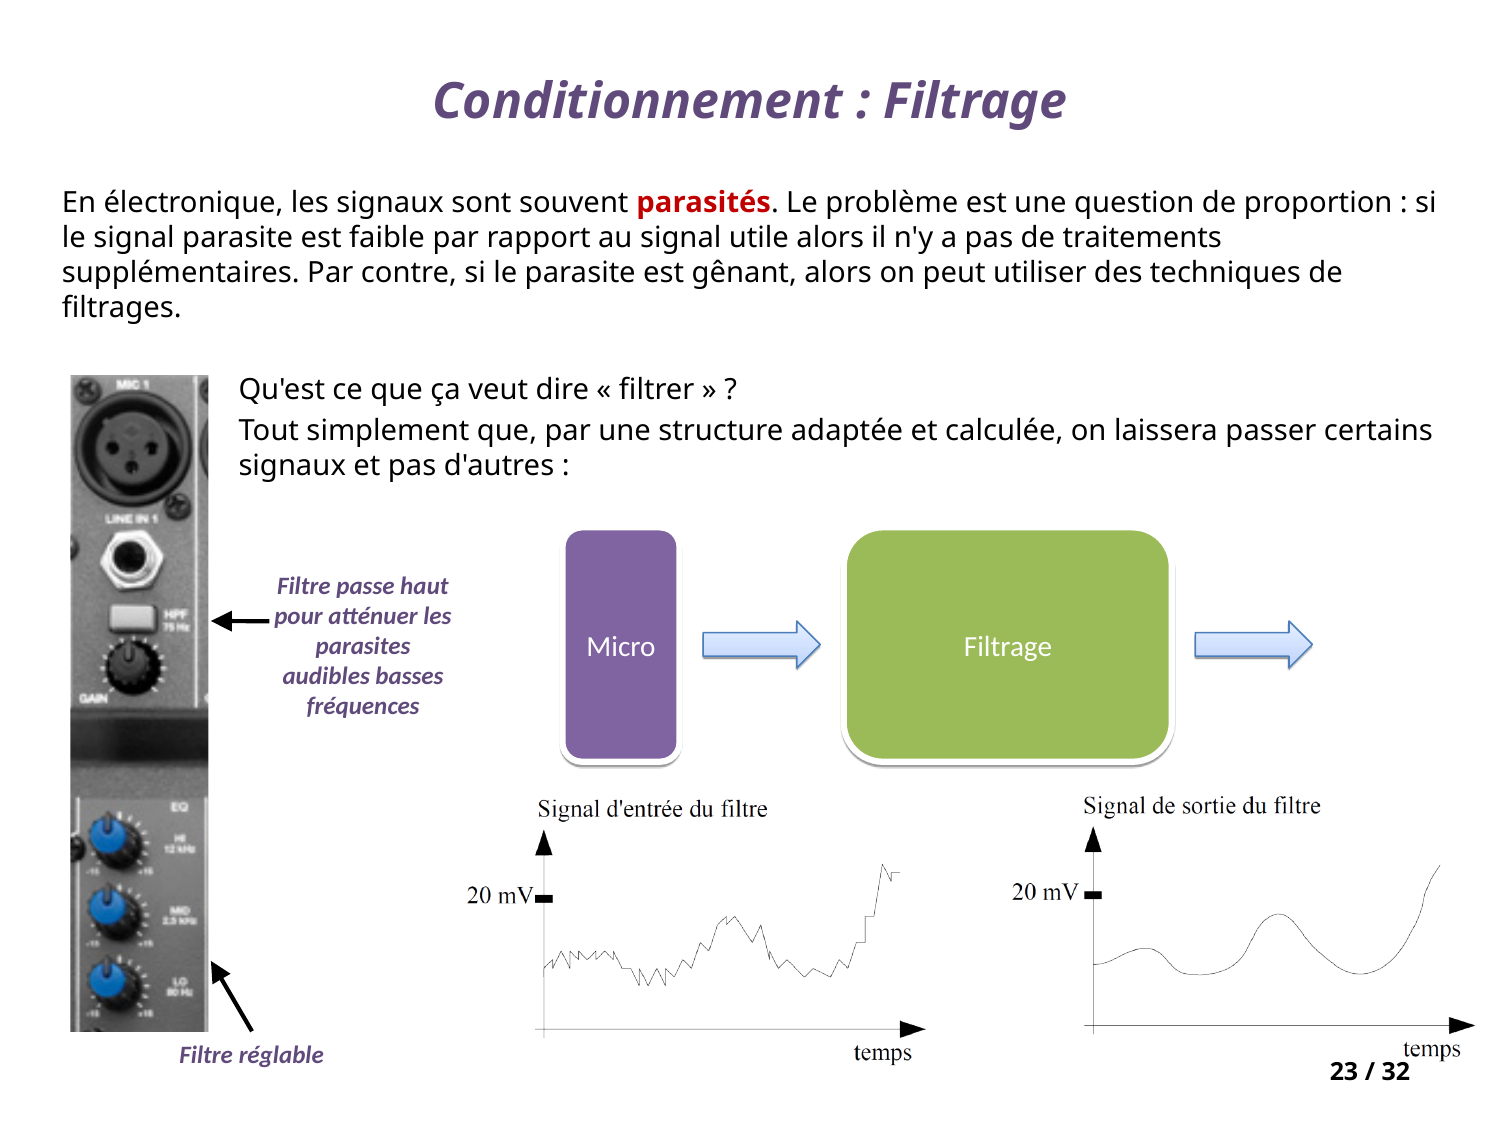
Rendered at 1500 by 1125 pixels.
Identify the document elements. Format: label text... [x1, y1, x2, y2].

picture [456, 769, 938, 1074]
slide_number <numéro> / 32 [1074, 1069, 1425, 1103]
text_box [1195, 621, 1313, 668]
title Conditionnement : Filtrage [75, 45, 1425, 153]
text_box Filtrage [843, 527, 1172, 762]
text_box [703, 621, 821, 668]
text_box Filtre passe haut pour atténuer les parasites audibles basses fréquences [257, 562, 469, 728]
text_box Micro [562, 527, 680, 762]
picture [70, 375, 209, 1032]
picture [1007, 773, 1482, 1069]
text_box Filtre réglable [117, 1031, 387, 1077]
list En électronique, les signaux sont souvent parasités. Le problème est une question de proportion : si le signal parasite est faible par rapport au signal utile alors il n'y a pas de traitements supplémentaires. Par contre, si le parasite est gênant, alors on peut utiliser des techniques de filtrages. Qu'est ce que ça veut dire « filtrer » ? Tout simplement que, par une structure adaptée et calculée, on laissera passer certains signaux et pas d'autres : [46, 175, 1454, 1079]
